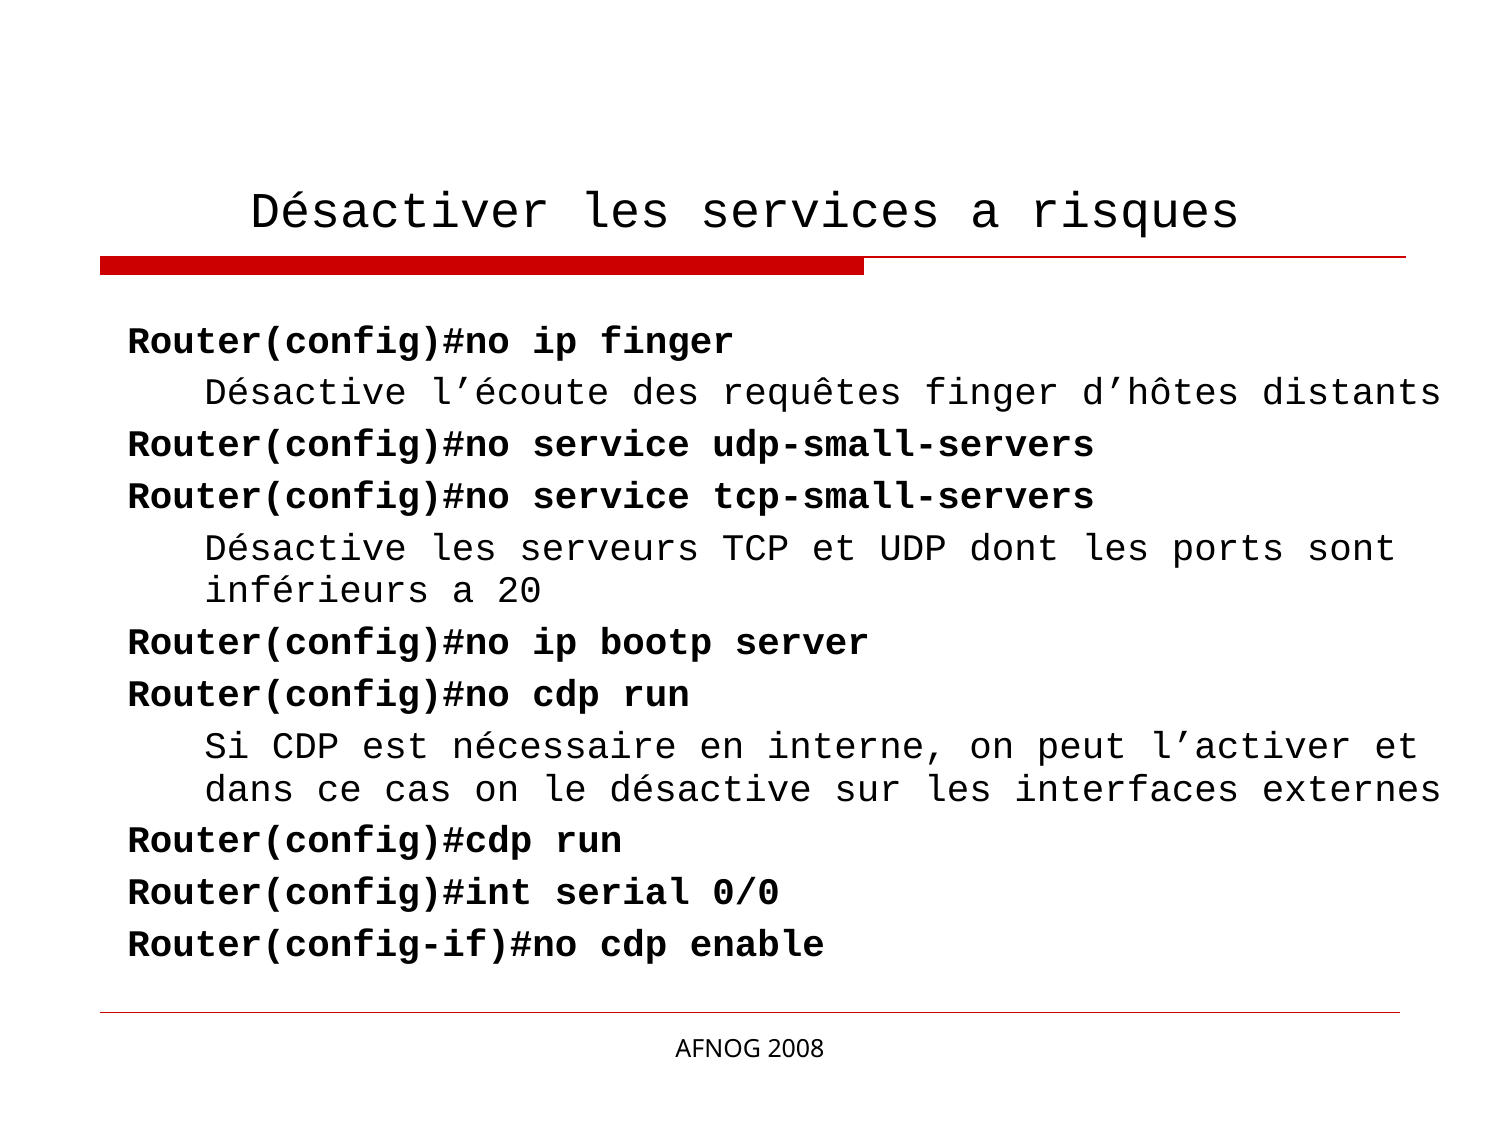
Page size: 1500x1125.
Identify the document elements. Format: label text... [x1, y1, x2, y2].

text_box AFNOG 2008 [512, 1024, 988, 1103]
list Router(config)#no ip finger Désactive l’écoute des requêtes finger d’hôtes distants Router(config)#no service udp-small-servers Router(config)#no service tcp-small-servers Désactive les serveurs TCP et UDP dont les ports sont inférieurs a 20 Router(config)#no ip bootp server Router(config)#no cdp run Si CDP est nécessaire en interne, on peut l’activer et dans ce cas on le désactive sur les interfaces externes Router(config)#cdp run Router(config)#int serial 0/0 Router(config-if)#no cdp enable [112, 262, 1459, 1011]
title Désactiver les services a risques [94, 49, 1407, 250]
